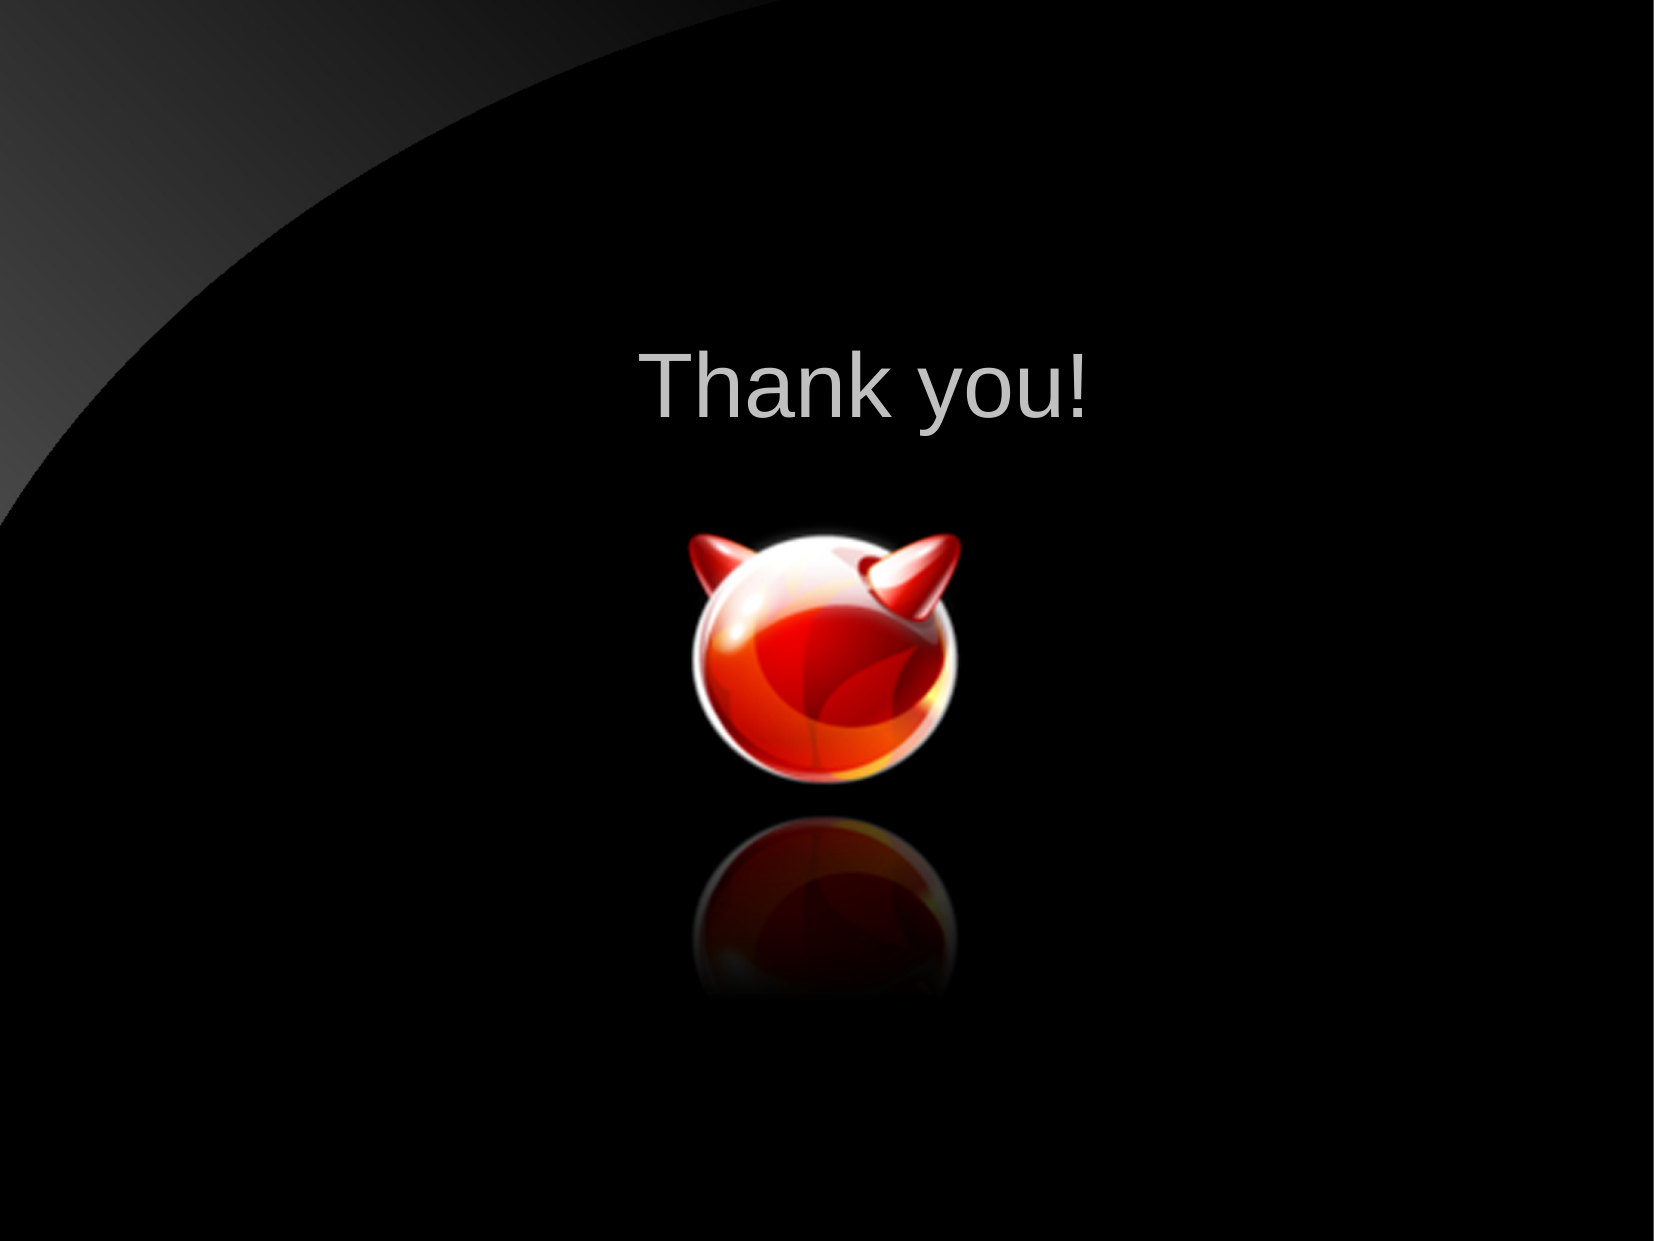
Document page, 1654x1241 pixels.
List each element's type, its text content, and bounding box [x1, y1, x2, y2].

picture [0, 0, 1654, 1241]
text_box Thank you! [191, 112, 1538, 659]
